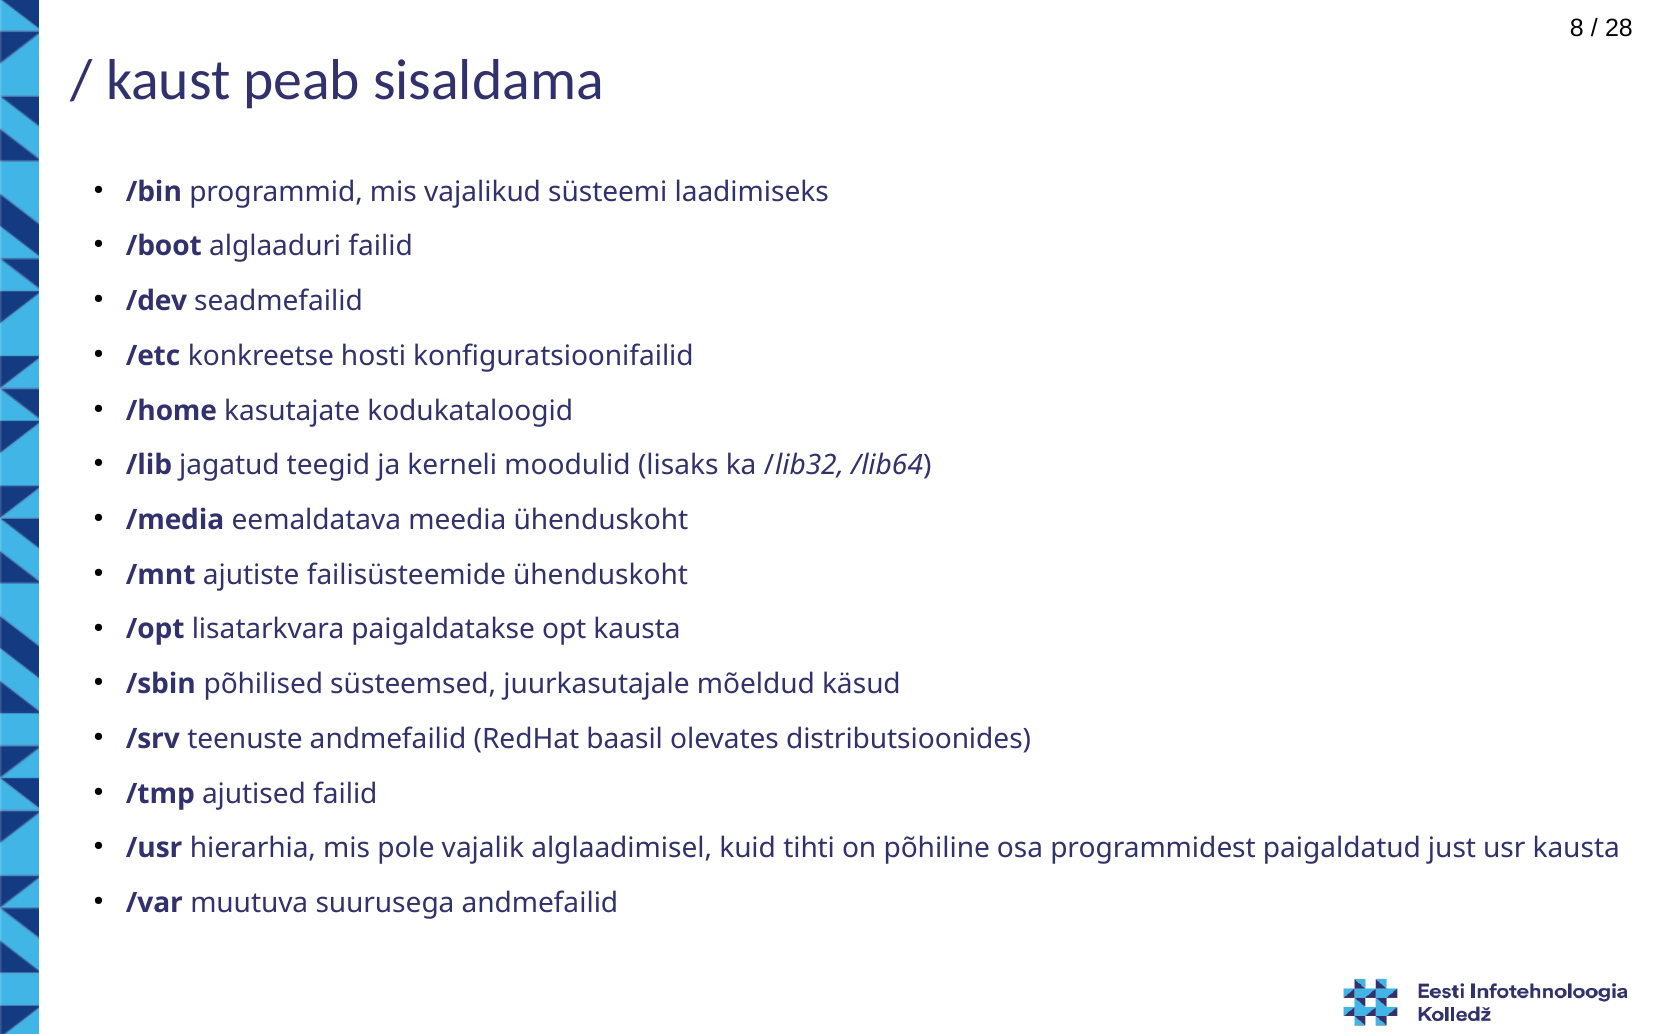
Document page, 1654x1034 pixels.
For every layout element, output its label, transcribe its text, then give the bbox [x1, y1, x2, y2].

title / kaust peab sisaldama [70, 41, 1630, 130]
list /bin programmid, mis vajalikud süsteemi laadimiseks /boot alglaaduri failid /dev seadmefailid /etc konkreetse hosti konfiguratsioonifailid /home kasutajate kodukataloogid /lib jagatud teegid ja kerneli moodulid (lisaks ka /lib32, /lib64) /media eemaldatava meedia ühenduskoht /mnt ajutiste failisüsteemide ühenduskoht /opt lisatarkvara paigaldatakse opt kausta /sbin põhilised süsteemsed, juurkasutajale mõeldud käsud /srv teenuste andmefailid (RedHat baasil olevates distributsioonides) /tmp ajutised failid /usr hierarhia, mis pole vajalik alglaadimisel, kuid tihti on põhiline osa programmidest paigaldatud just usr kausta /var muutuva suurusega andmefailid [82, 170, 1625, 938]
